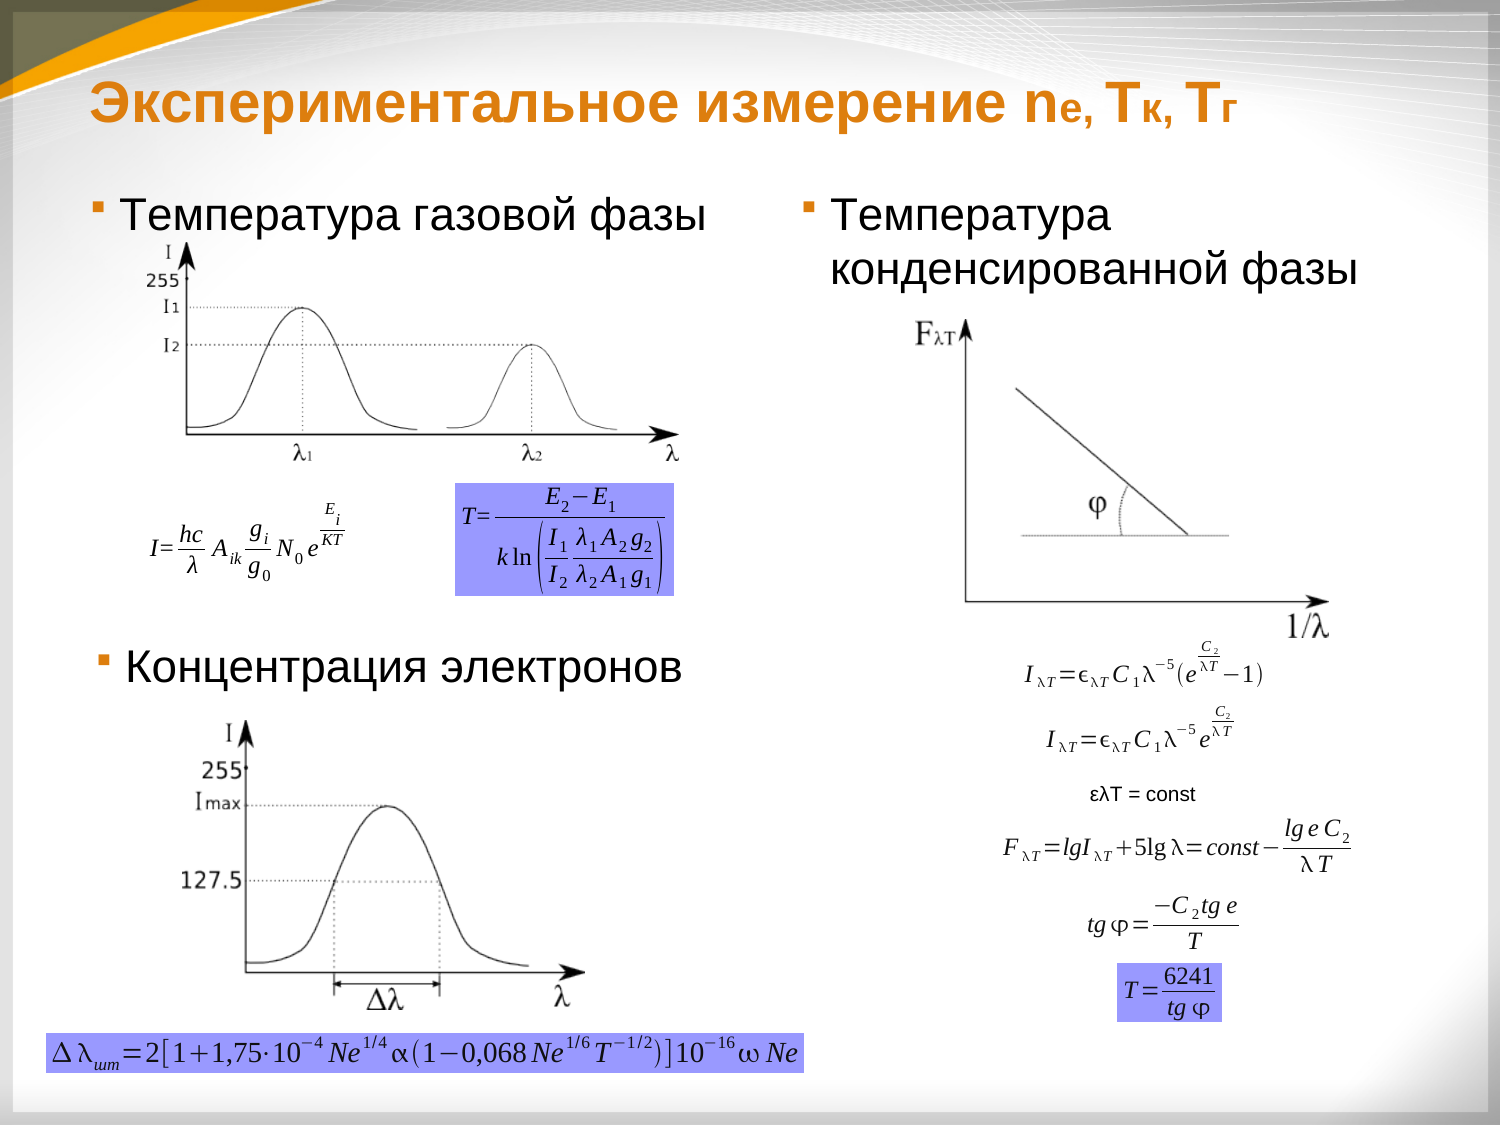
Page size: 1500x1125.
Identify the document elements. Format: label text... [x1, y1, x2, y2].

text_box ελТ = const [1074, 773, 1211, 884]
list Температура конденсированной фазы [785, 176, 1463, 531]
picture [0, 0, 1500, 1125]
list Концентрация электронов [80, 629, 758, 984]
title Экспериментальное измерение nе, Тк, Тг [74, 21, 1463, 177]
list Температура газовой фазы [74, 176, 753, 531]
